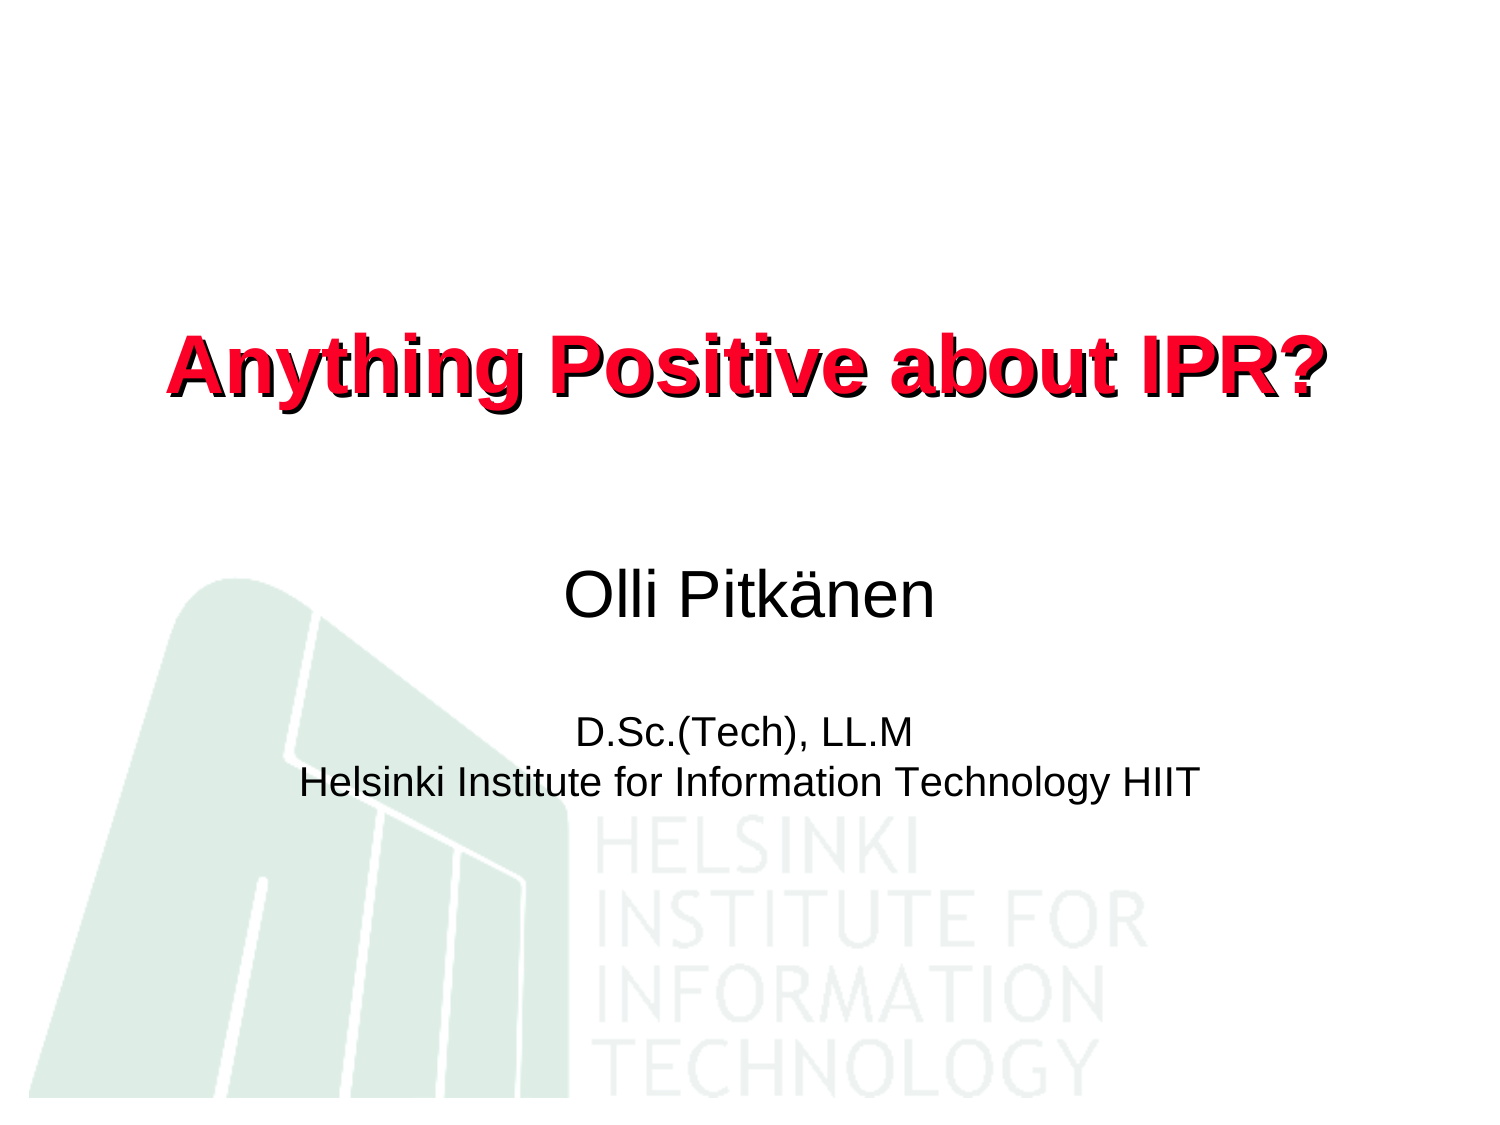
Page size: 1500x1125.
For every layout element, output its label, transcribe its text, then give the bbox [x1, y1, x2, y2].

title Anything Positive about IPR? [112, 274, 1382, 463]
subtitle Olli Pitkänen D.Sc.(Tech), LL.M Helsinki Institute for Information Technology HIIT [225, 562, 1276, 901]
